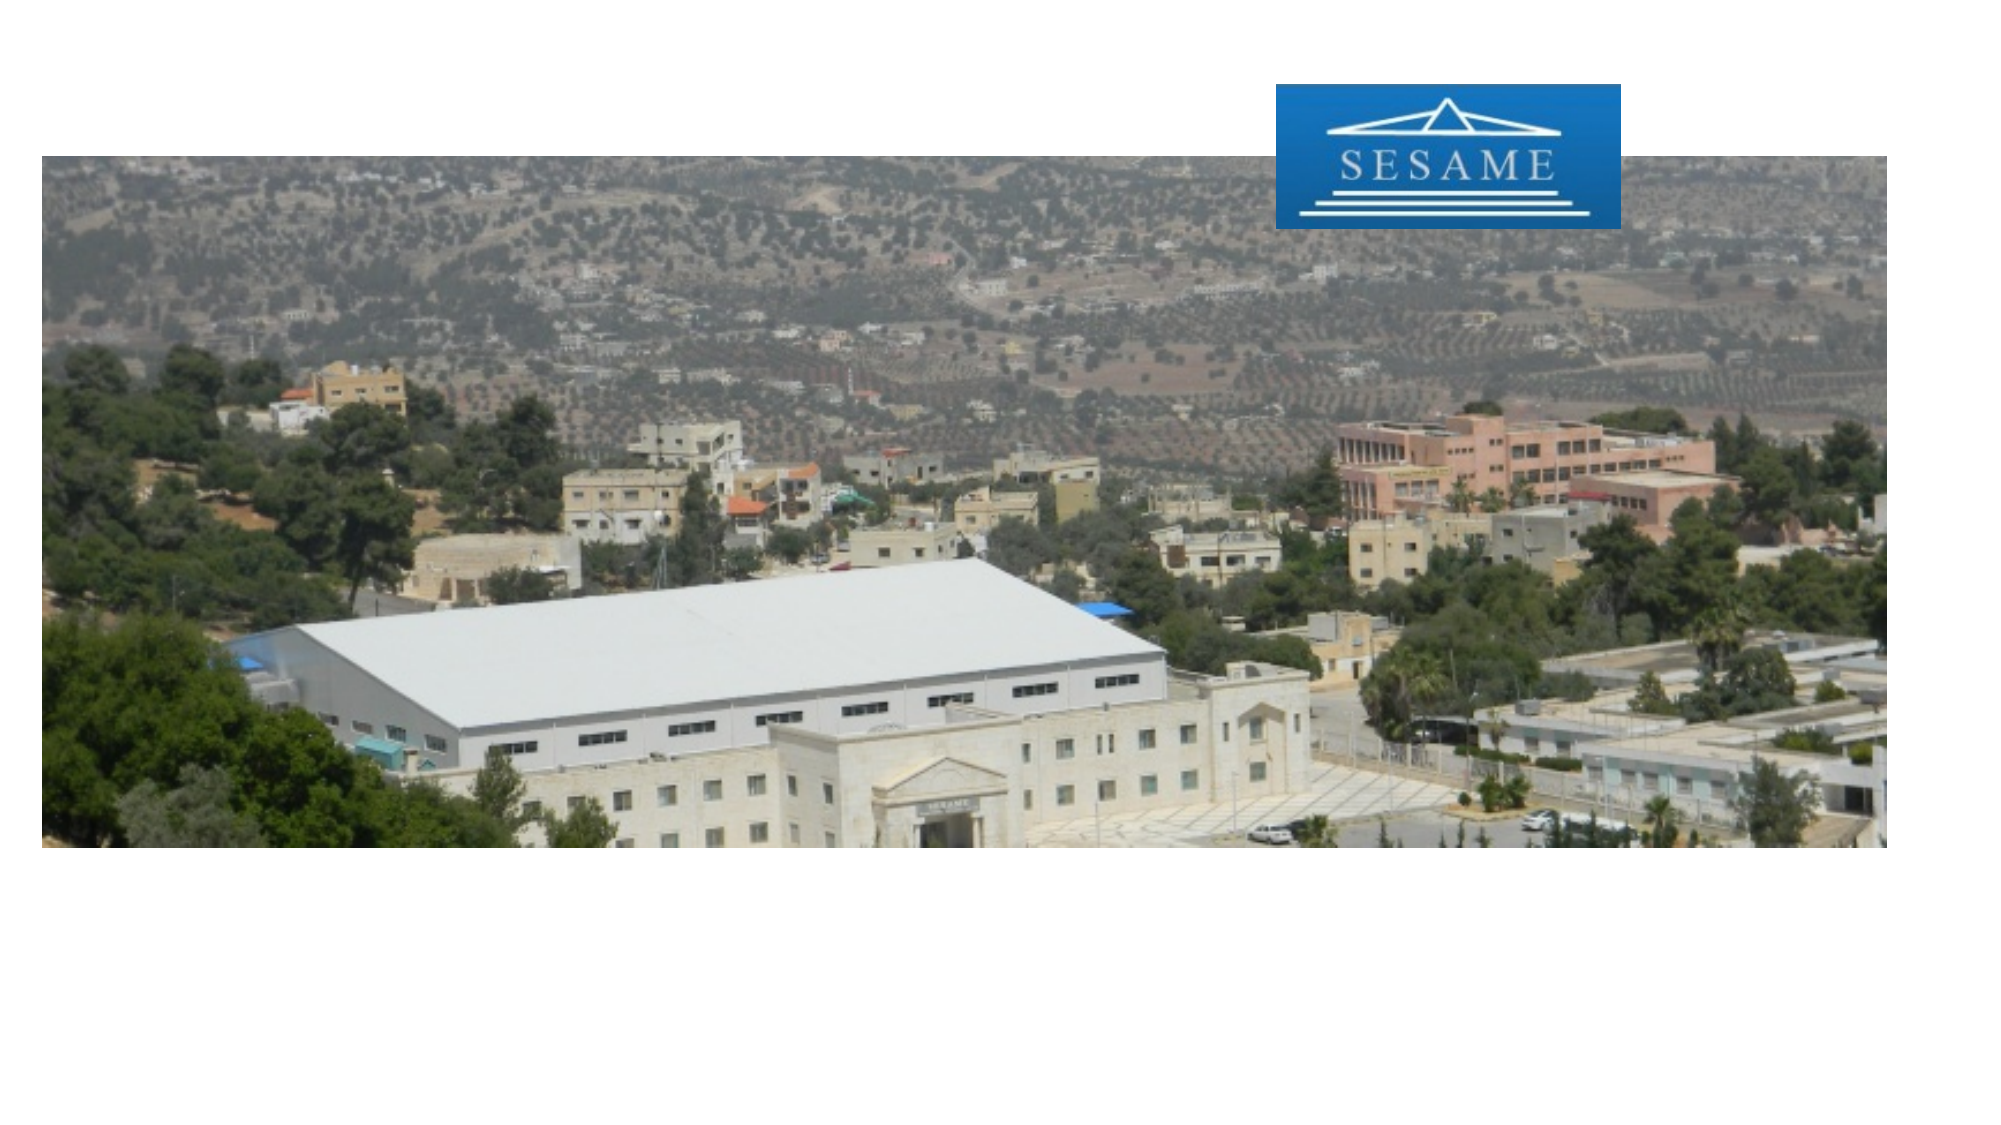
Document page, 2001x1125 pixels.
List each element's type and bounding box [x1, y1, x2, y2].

picture [42, 84, 1887, 848]
